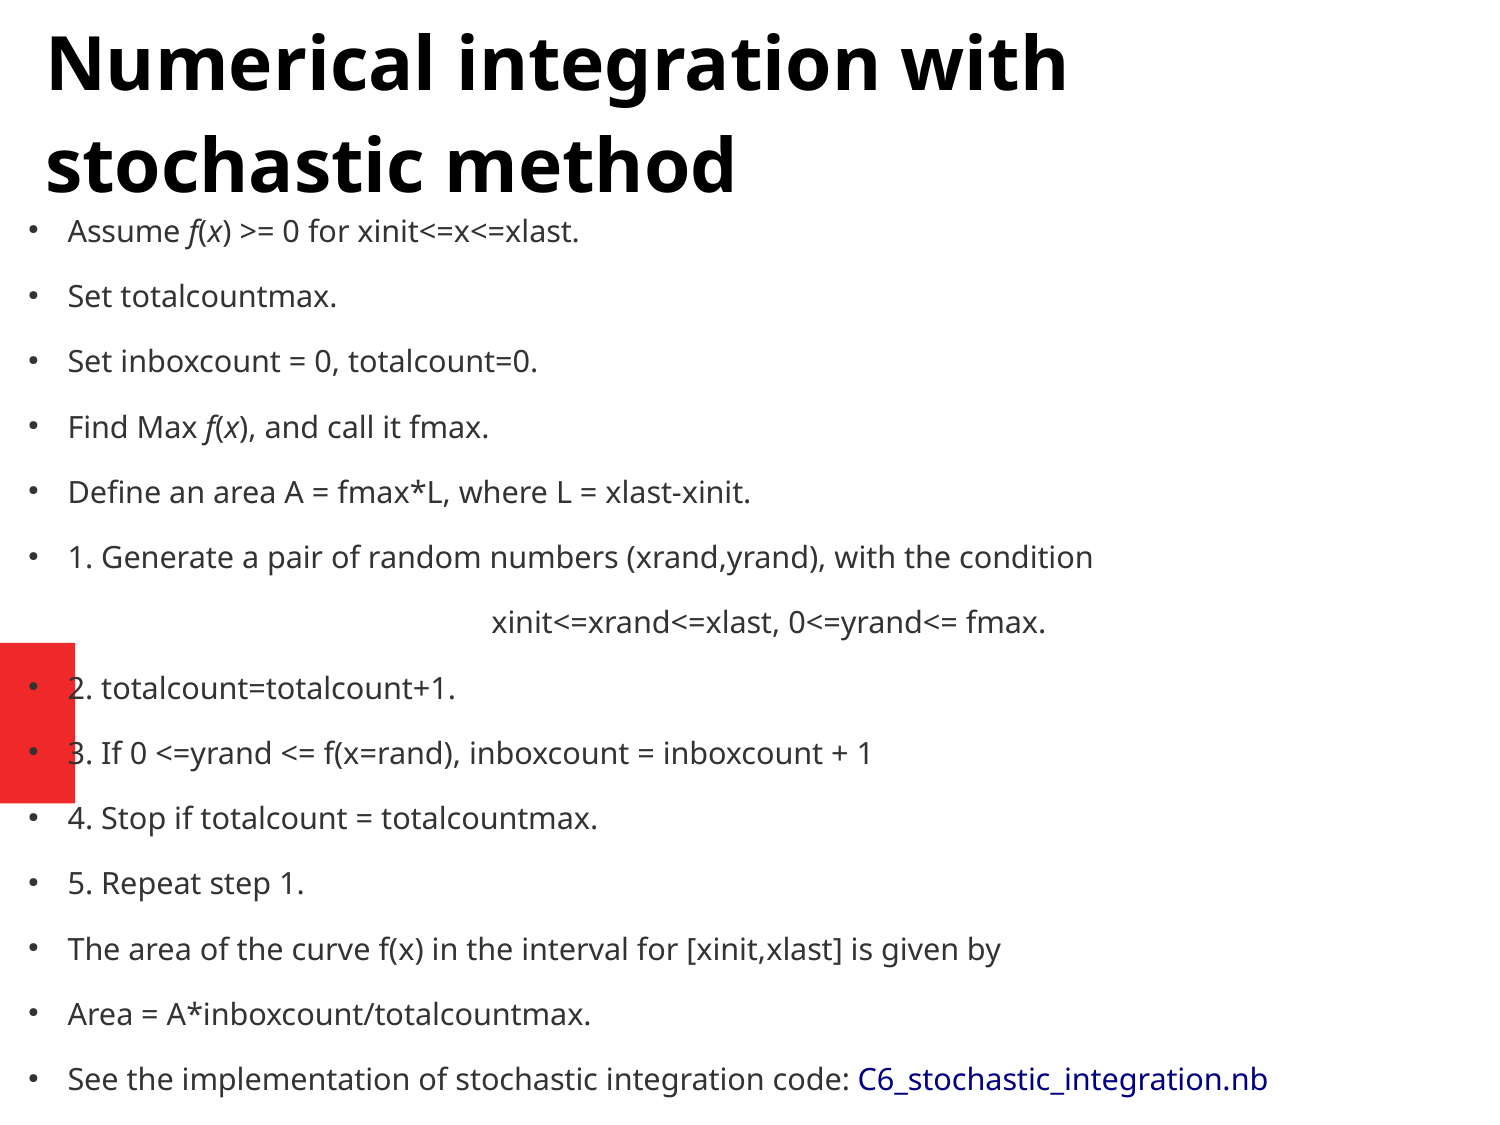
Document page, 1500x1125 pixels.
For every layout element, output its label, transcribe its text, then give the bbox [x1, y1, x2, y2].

title Numerical integration with stochastic method [45, 24, 1441, 200]
list Assume f(x) >= 0 for xinit<=x<=xlast. Set totalcountmax. Set inboxcount = 0, totalcount=0. Find Max f(x), and call it fmax. Define an area A = fmax*L, where L = xlast-xinit. 1. Generate a pair of random numbers (xrand,yrand), with the condition xinit<=xrand<=xlast, 0<=yrand<= fmax. 2. totalcount=totalcount+1. 3. If 0 <=yrand <= f(x=rand), inboxcount = inboxcount + 1 4. Stop if totalcount = totalcountmax. 5. Repeat step 1. The area of the curve f(x) in the interval for [xinit,xlast] is given by Area = A*inboxcount/totalcountmax. See the implementation of stochastic integration code: C6_stochastic_integration.nb [15, 210, 1471, 1111]
